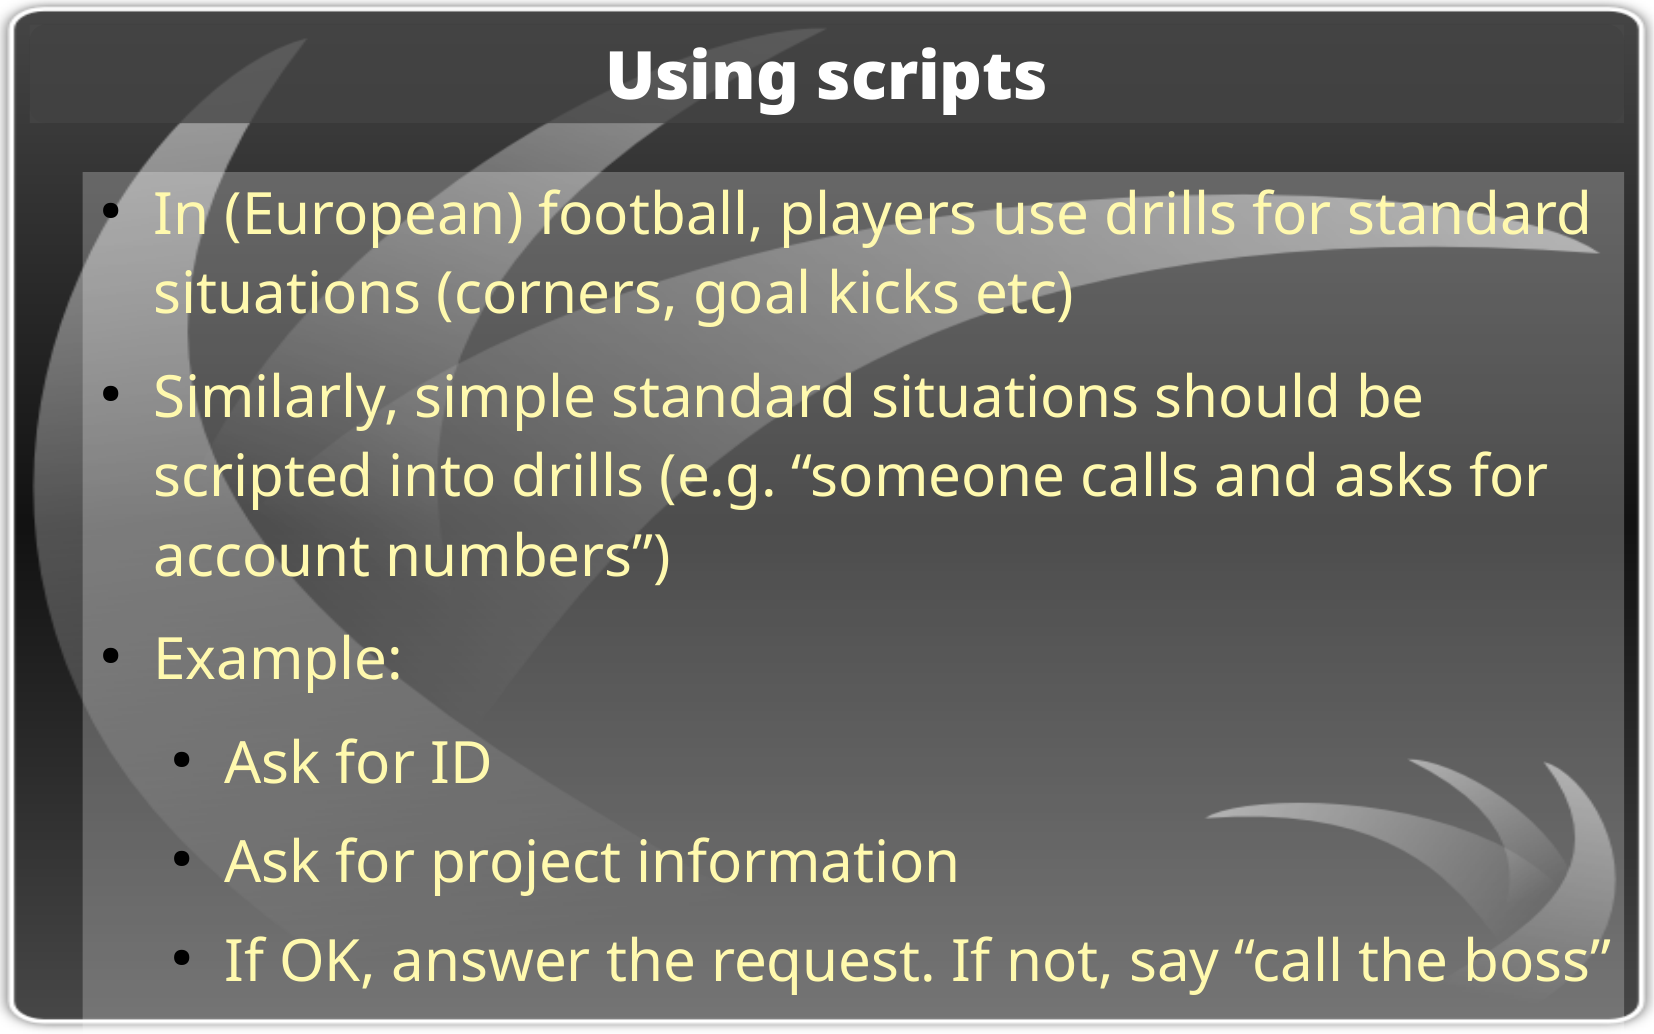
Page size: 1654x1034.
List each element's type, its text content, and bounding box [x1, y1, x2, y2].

list In (European) football, players use drills for standard situations (corners, goal kicks etc) Similarly, simple standard situations should be scripted into drills (e.g. “someone calls and asks for account numbers”) Example: Ask for ID Ask for project information If OK, answer the request. If not, say “call the boss” [82, 172, 1625, 1034]
picture [0, 0, 1654, 1034]
title Using scripts [29, 24, 1625, 124]
